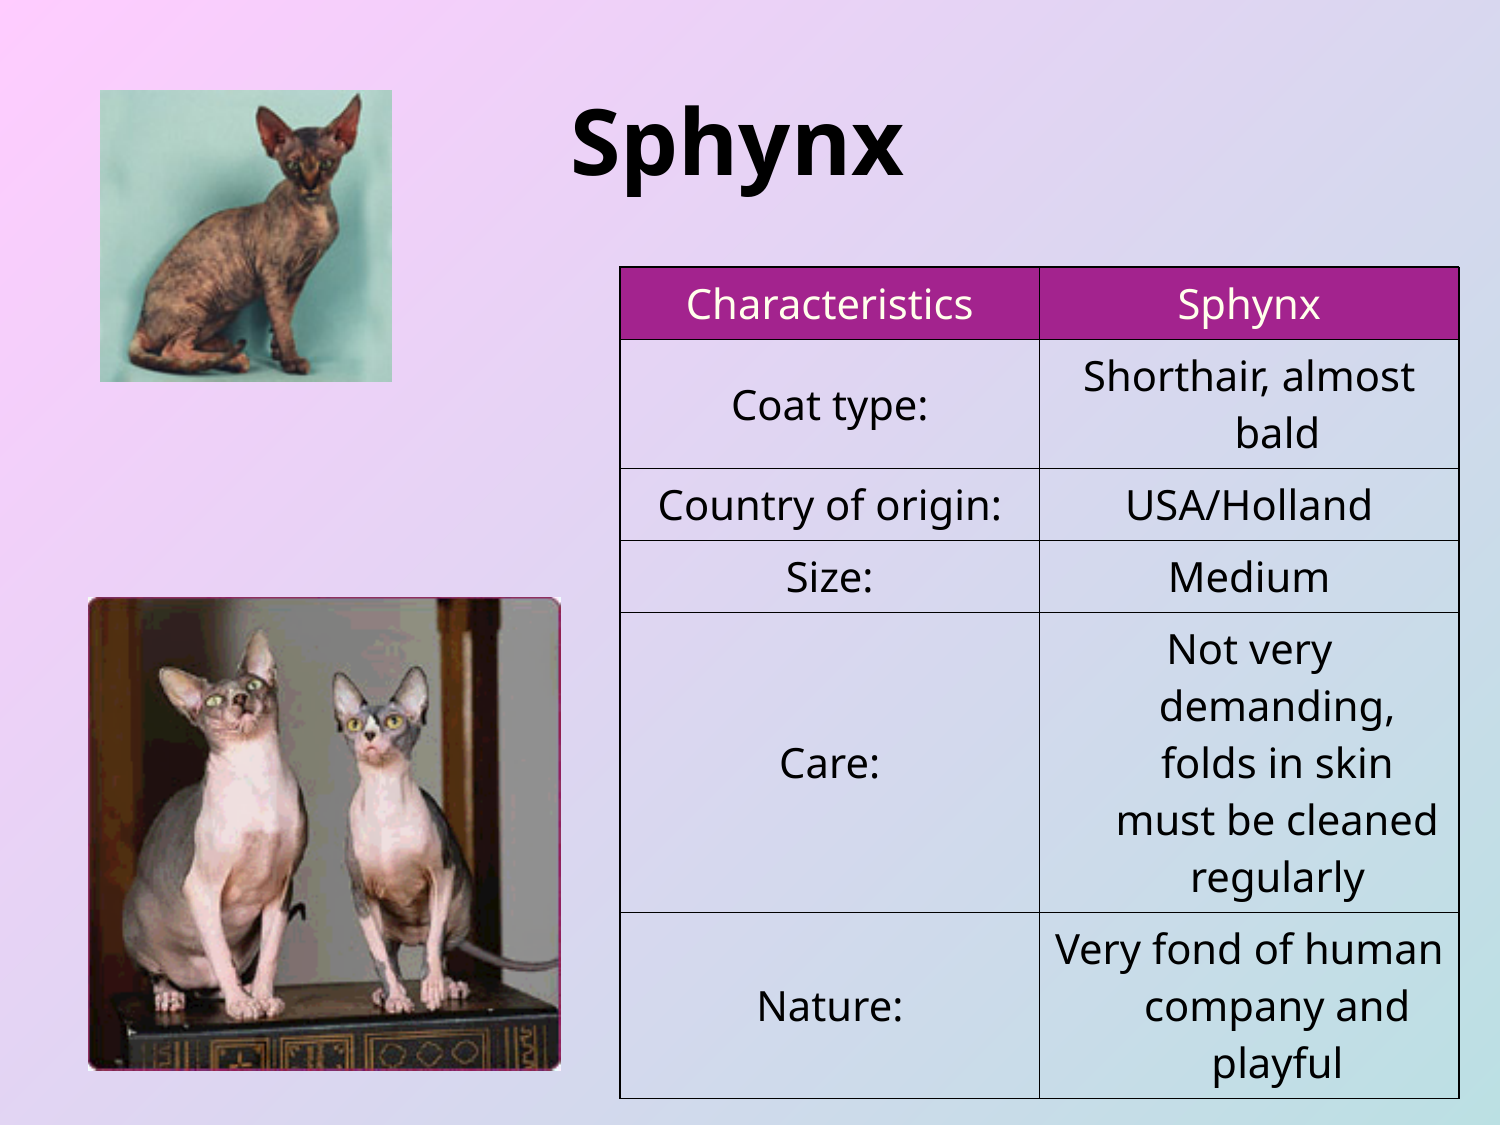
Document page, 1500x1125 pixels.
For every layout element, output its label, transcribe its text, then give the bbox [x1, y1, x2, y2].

table_cell Not very demanding, folds in skin must be cleaned regularly [1040, 613, 1458, 912]
table_cell Country of origin: [621, 469, 1039, 540]
table_header Characteristics [621, 268, 1039, 339]
table_cell Care: [621, 613, 1039, 912]
table_cell Size: [621, 541, 1039, 612]
table_cell Shorthair, almost bald [1040, 340, 1458, 468]
table_cell Nature: [621, 913, 1039, 1098]
table_cell USA/Holland [1040, 469, 1458, 540]
picture [88, 597, 561, 1071]
table_cell Very fond of human company and playful [1040, 913, 1458, 1098]
title Sphynx [75, 45, 1425, 233]
table_cell Coat type: [621, 340, 1039, 468]
table_cell Medium [1040, 541, 1458, 612]
table_header Sphynx [1040, 268, 1458, 339]
picture [100, 90, 392, 382]
